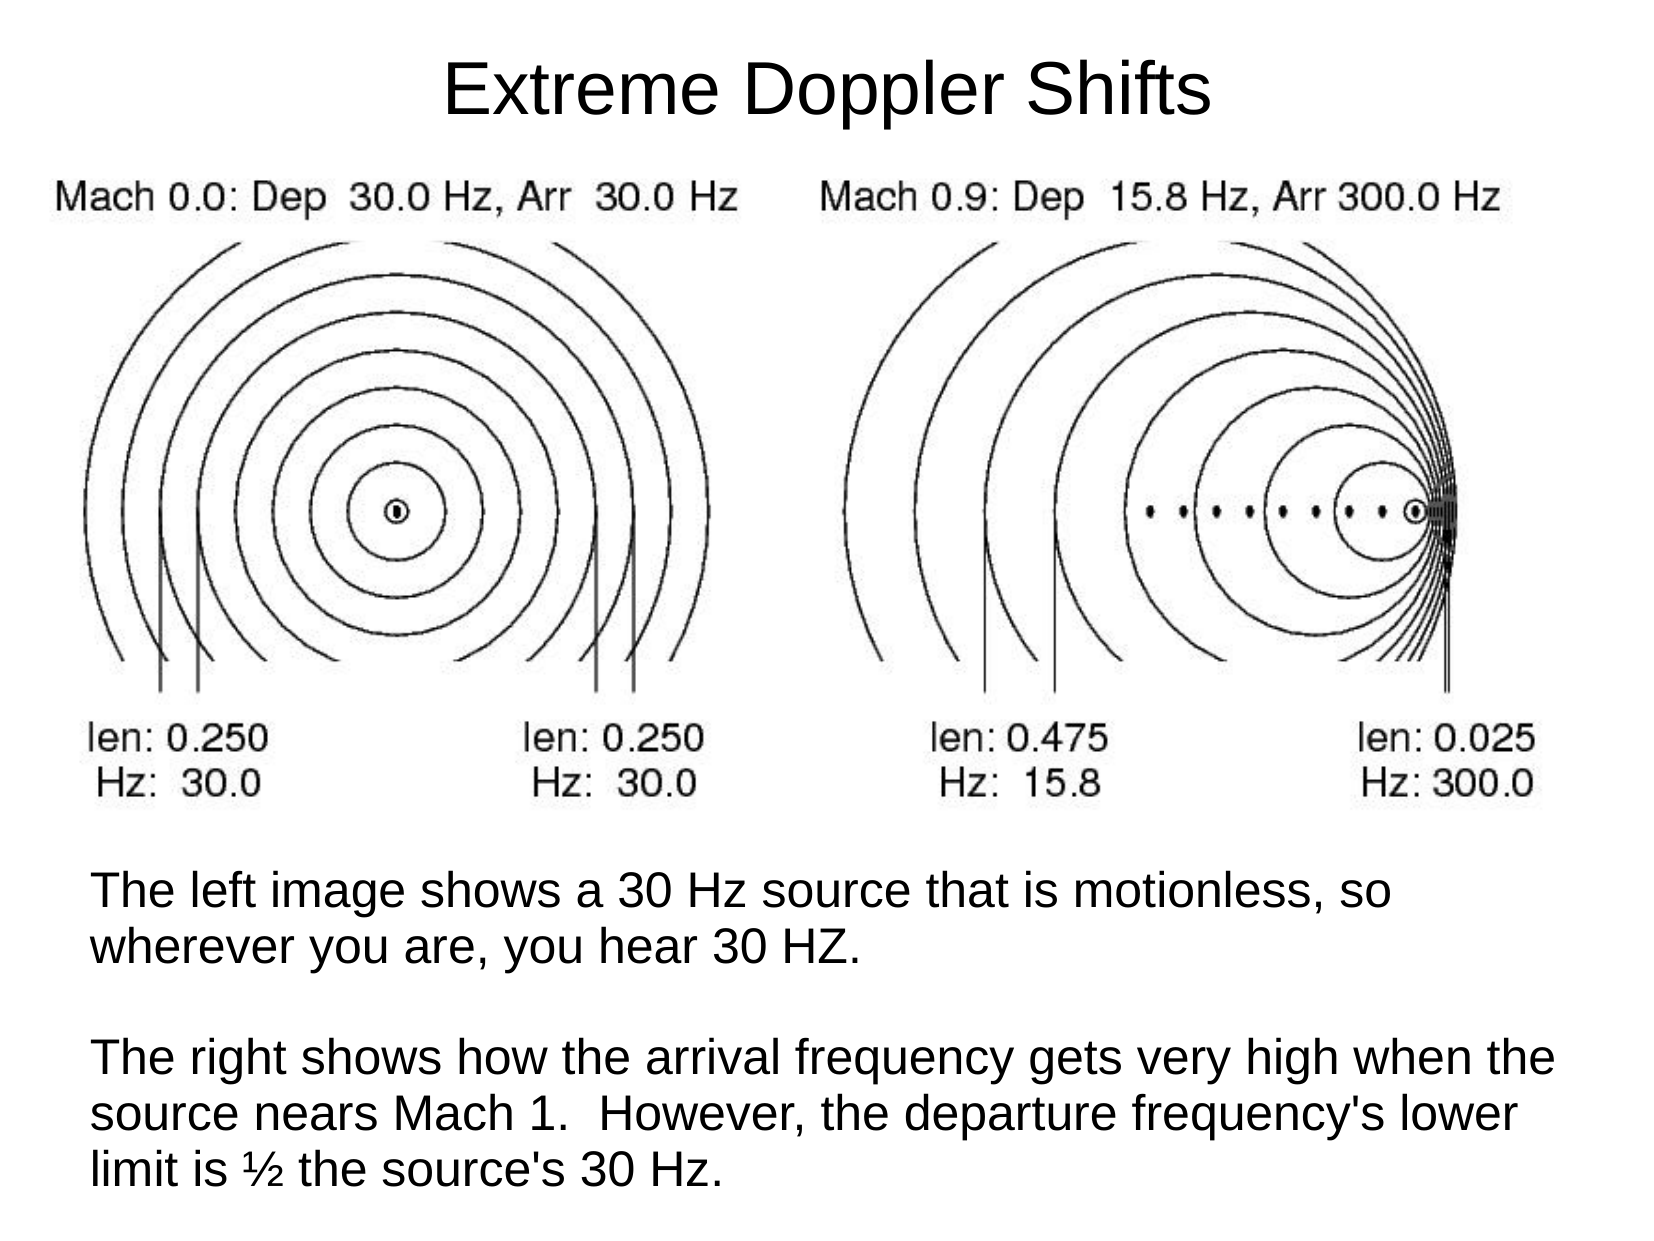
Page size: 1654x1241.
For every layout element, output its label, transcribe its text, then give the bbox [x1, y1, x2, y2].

picture [791, 164, 1546, 855]
title Extreme Doppler Shifts [84, 38, 1573, 140]
text_box The left image shows a 30 Hz source that is motionless, so wherever you are, you hear 30 HZ. The right shows how the arrival frequency gets very high when the source nears Mach 1. However, the departure frequency's lower limit is ½ the source's 30 Hz. [75, 855, 1576, 1205]
picture [20, 164, 790, 889]
